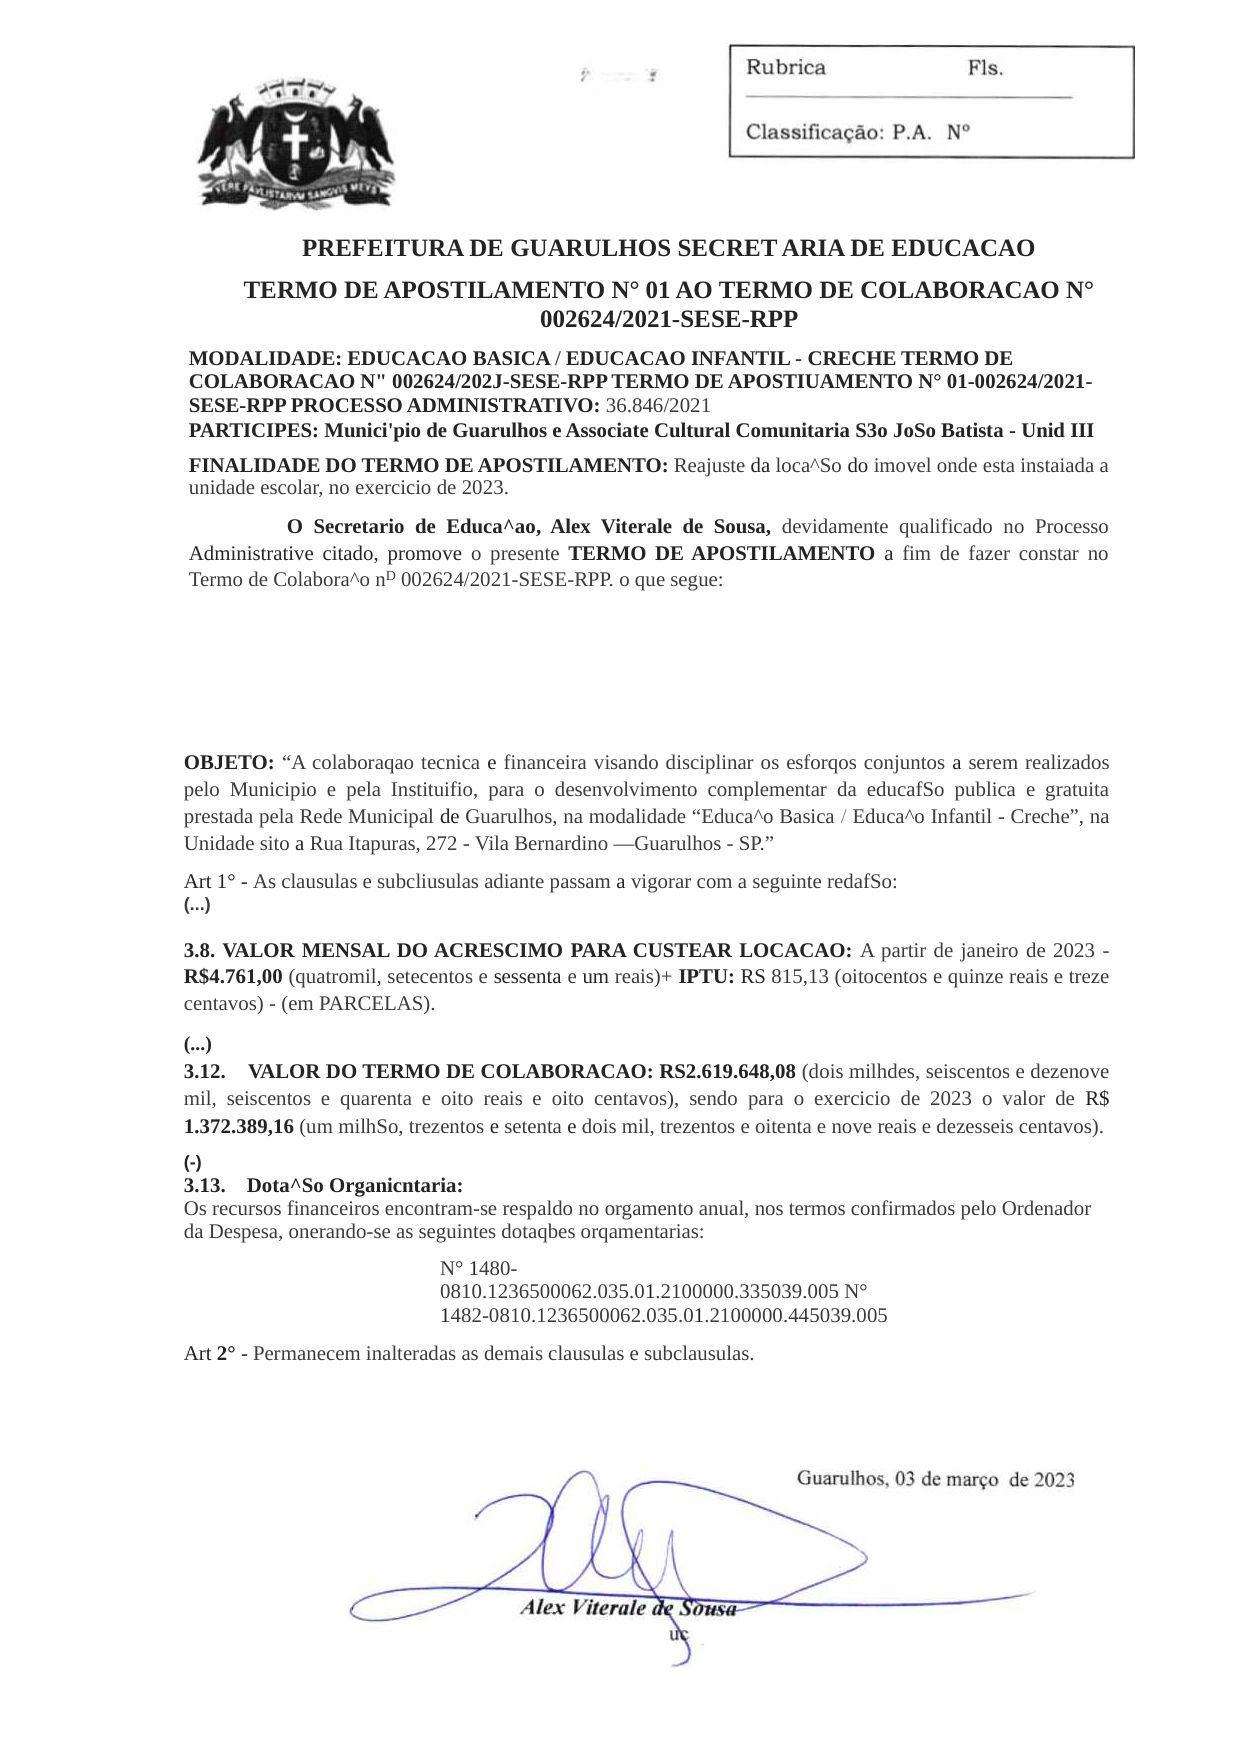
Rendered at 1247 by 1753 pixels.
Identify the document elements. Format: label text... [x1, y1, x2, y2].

text_box PREFEITURA DE GUARULHOS SECRET ARIA DE EDUCACAO TERMO DE APOSTILAMENTO N° 01 AO TERMO DE COLABORACAO N° 002624/2021-SESE-RPP MODALIDADE: EDUCACAO BASICA / EDUCACAO INFANTIL - CRECHE TERMO DE COLABORACAO N" 002624/202J-SESE-RPP TERMO DE APOSTIUAMENTO N° 01-002624/2021-SESE-RPP PROCESSO ADMINISTRATIVO: 36.846/2021 PARTICIPES: Munici'pio de Guarulhos e Associate Cultural Comunitaria S3o JoSo Batista - Unid III FINALIDADE DO TERMO DE APOSTILAMENTO: Reajuste da loca^So do imovel onde esta instaiada a unidade escolar, no exercicio de 2023. O Secretario de Educa^ao, Alex Viterale de Sousa, devidamente qualificado no Processo Administrative citado, promove o presente TERMO DE APOSTILAMENTO a fim de fazer constar no Termo de Colabora^o nD 002624/2021-SESE-RPP. o que segue: [189, 233, 1120, 700]
picture [348, 1469, 1074, 1669]
picture [196, 43, 1135, 212]
text_box OBJETO: “A colaboraqao tecnica e financeira visando disciplinar os esforqos conjuntos a serem realizados pelo Municipio e pela Instituifio, para o desenvolvimento complementar da educafSo publica e gratuita prestada pela Rede Municipal de Guarulhos, na modalidade “Educa^o Basica / Educa^o Infantil - Creche”, na Unidade sito a Rua Itapuras, 272 - Vila Bernardino —Guarulhos - SP.” Art 1° - As clausulas e subcliusulas adiante passam a vigorar com a seguinte redafSo: (...) 3.8. VALOR MENSAL DO ACRESCIMO PARA CUSTEAR LOCACAO: A partir de janeiro de 2023 -R$4.761,00 (quatromil, setecentos e sessenta e um reais)+ IPTU: RS 815,13 (oitocentos e quinze reais e treze centavos) - (em PARCELAS). (...) 3.12. VALOR DO TERMO DE COLABORACAO: RS2.619.648,08 (dois milhdes, seiscentos e dezenove mil, seiscentos e quarenta e oito reais e oito centavos), sendo para o exercicio de 2023 o valor de R$ 1.372.389,16 (um milhSo, trezentos e setenta e dois mil, trezentos e oitenta e nove reais e dezesseis centavos). (-) 3.13. Dota^So Organicntaria: Os recursos financeiros encontram-se respaldo no orgamento anual, nos termos confirmados pelo Ordenador da Despesa, onerando-se as seguintes dotaqbes orqamentarias: N° 1480-0810.1236500062.035.01.2100000.335039.005 N° 1482-0810.1236500062.035.01.2100000.445039.005 Art 2° - Permanecem inalteradas as demais clausulas e subclausulas. [184, 747, 1113, 1433]
